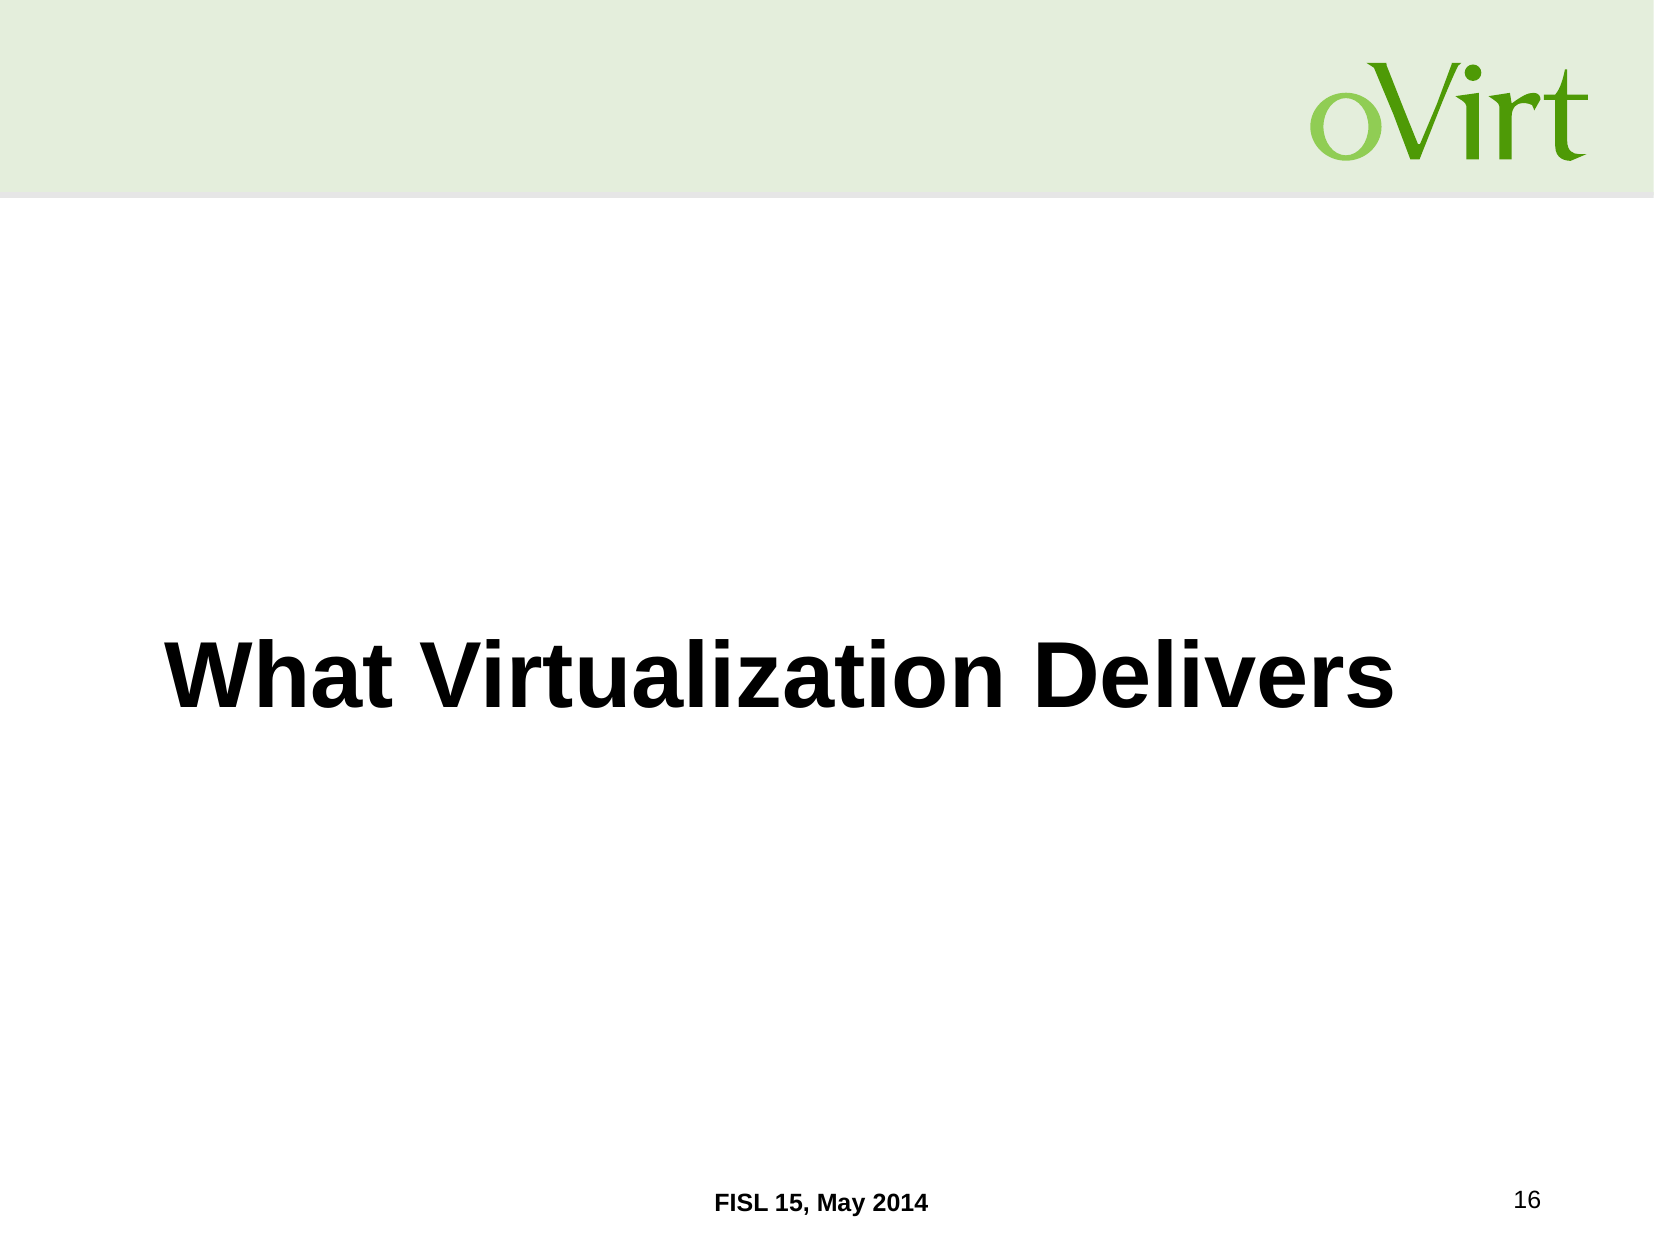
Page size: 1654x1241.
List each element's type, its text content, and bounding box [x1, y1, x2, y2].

text_box What Virtualization Delivers [150, 615, 1654, 750]
